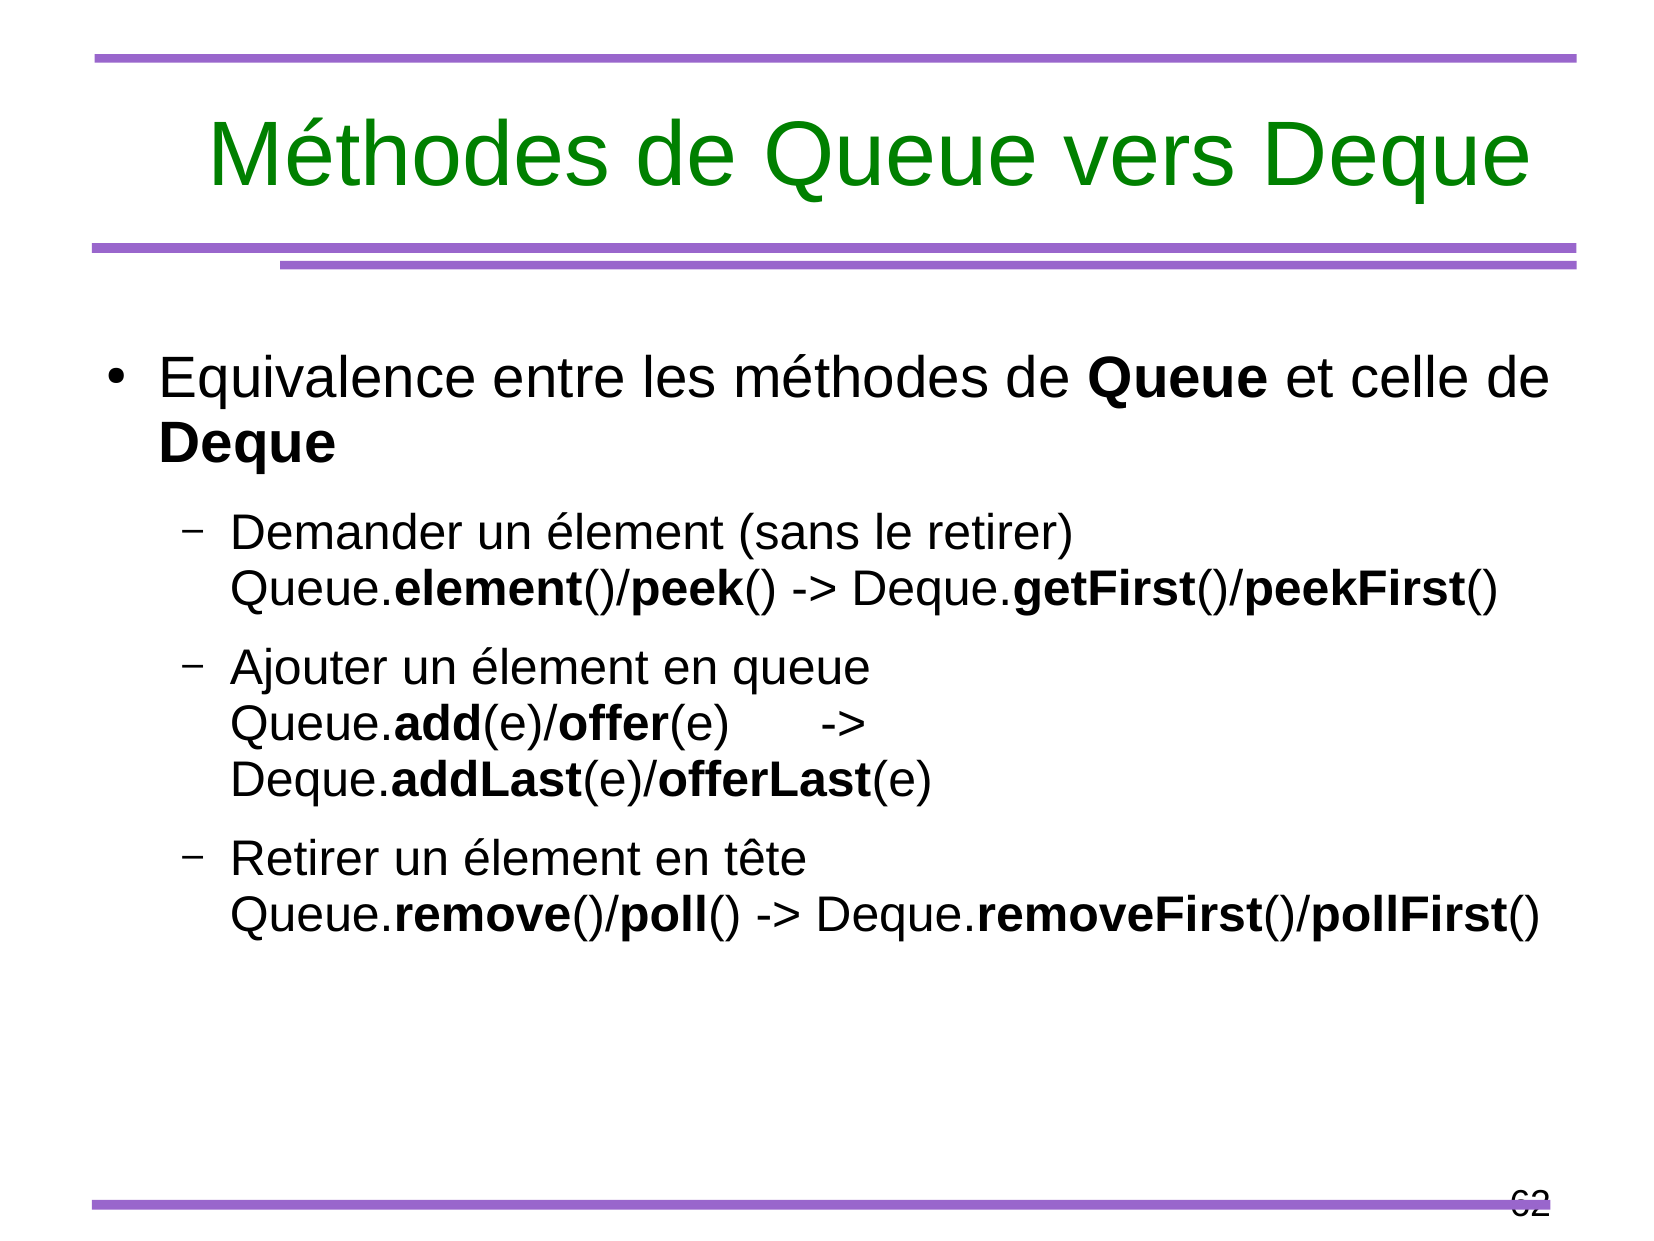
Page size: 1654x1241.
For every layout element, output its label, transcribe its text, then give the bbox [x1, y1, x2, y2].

title Méthodes de Queue vers Deque [121, 49, 1534, 257]
list Equivalence entre les méthodes de Queue et celle de Deque Demander un élement (sans le retirer) Queue.element()/peek() -> Deque.getFirst()/peekFirst() Ajouter un élement en queue Queue.add(e)/offer(e) -> Deque.addLast(e)/offerLast(e) Retirer un élement en tête Queue.remove()/poll() -> Deque.removeFirst()/pollFirst() [88, 344, 1566, 1127]
